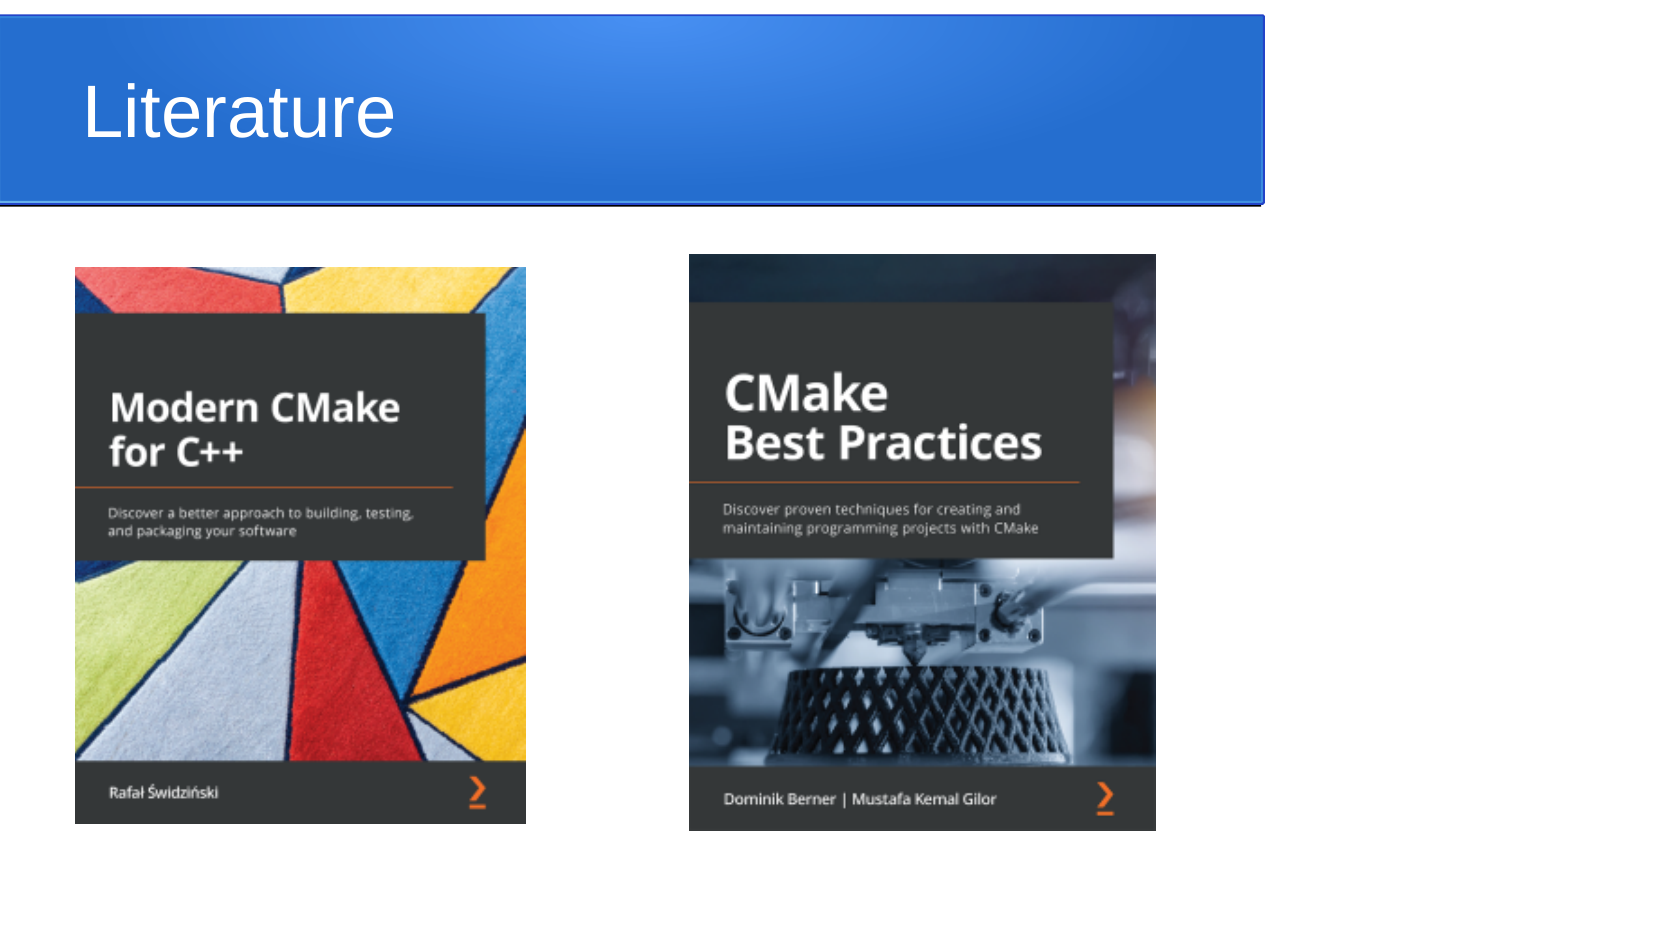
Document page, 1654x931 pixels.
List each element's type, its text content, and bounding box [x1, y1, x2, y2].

picture [689, 254, 1156, 831]
title Literature [82, 35, 1235, 189]
picture [75, 267, 526, 824]
